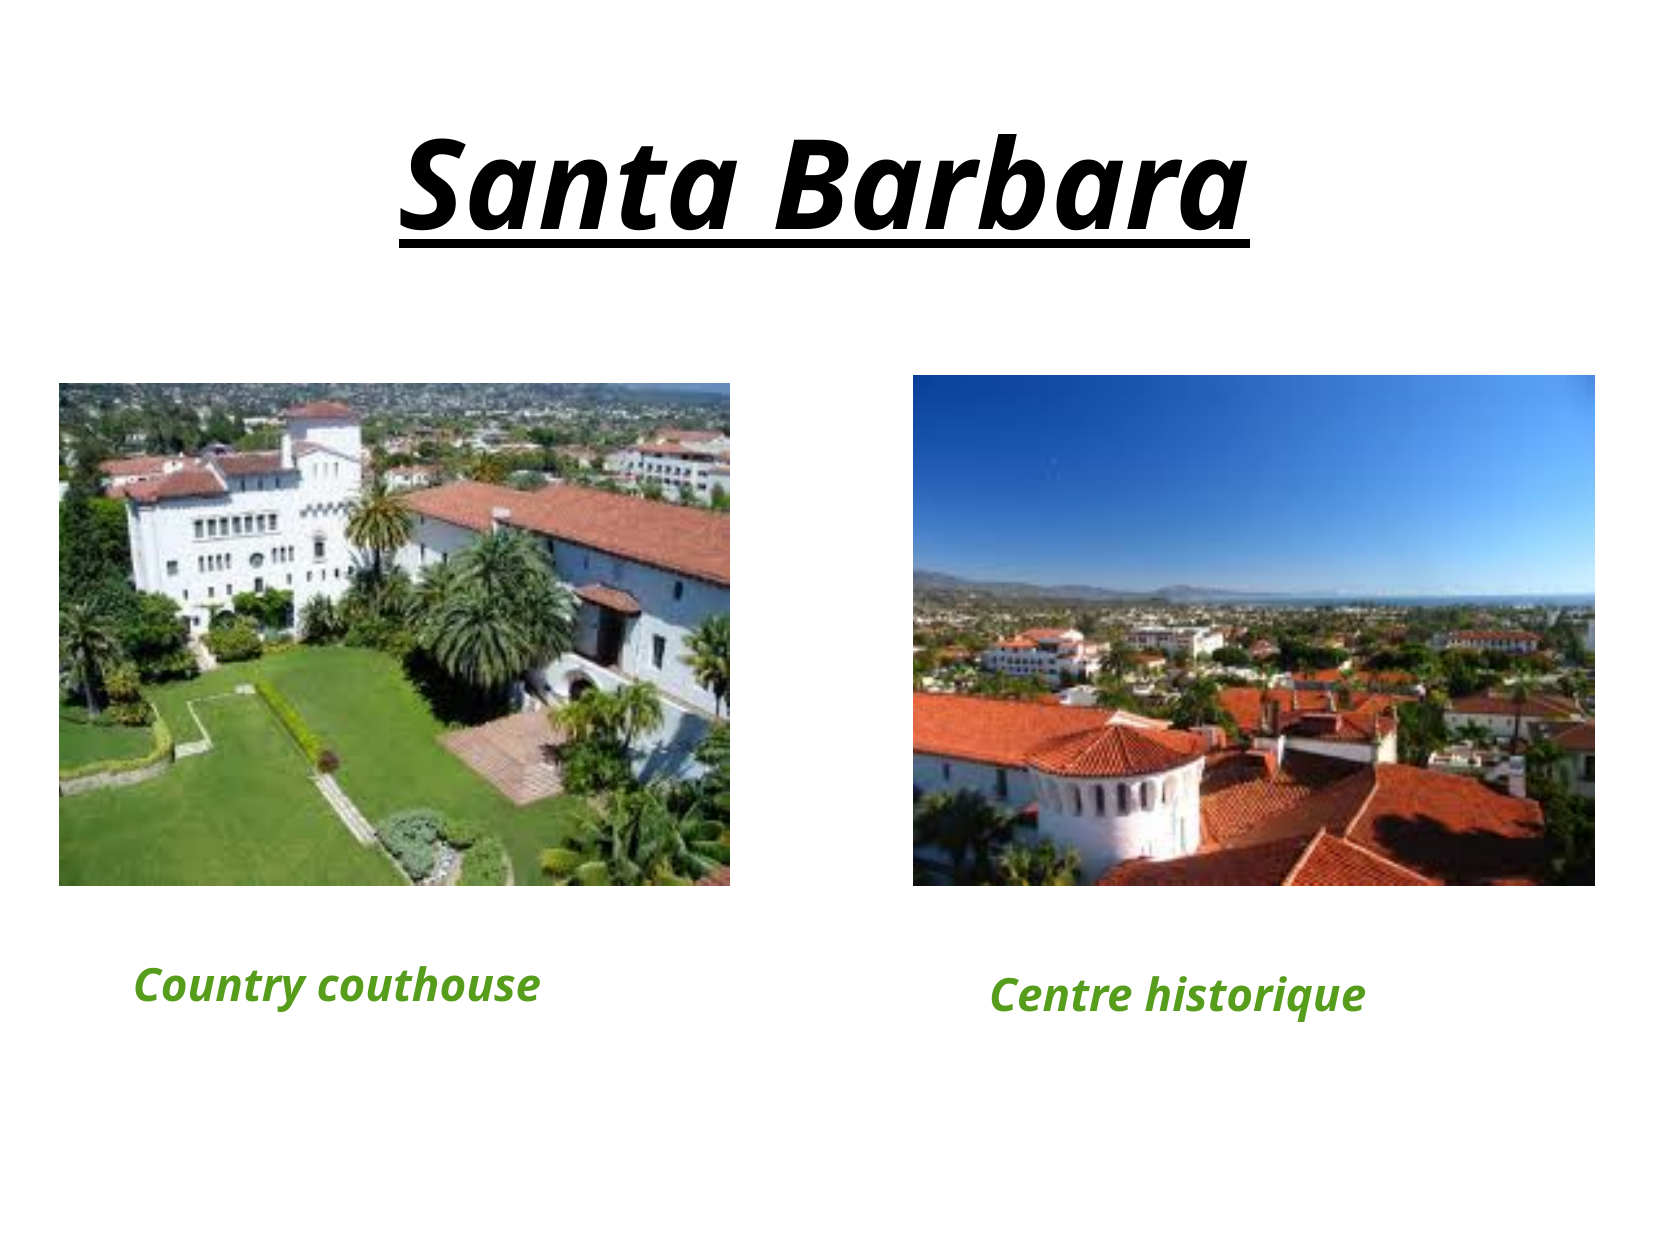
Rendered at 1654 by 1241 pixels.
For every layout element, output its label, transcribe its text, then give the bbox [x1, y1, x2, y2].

text_box Santa Barbara [383, 88, 1565, 278]
picture [59, 383, 730, 886]
picture [913, 375, 1595, 886]
text_box Country couthouse [118, 944, 680, 1024]
text_box Centre historique [974, 954, 1565, 1034]
